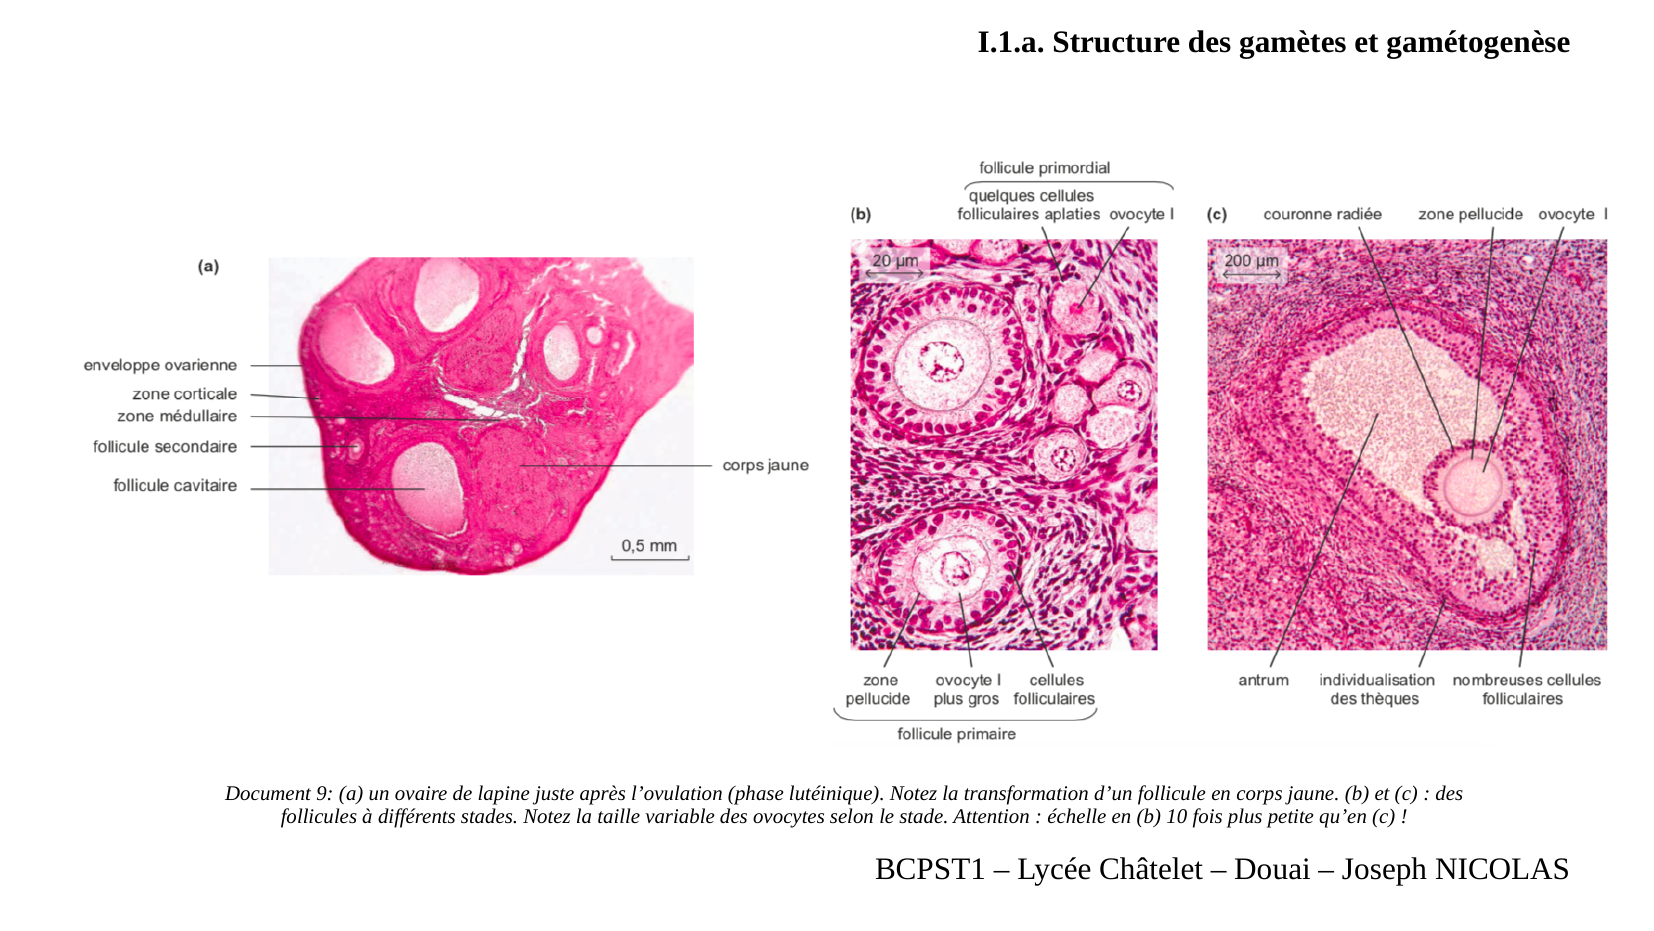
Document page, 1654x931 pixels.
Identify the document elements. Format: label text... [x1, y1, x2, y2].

text_box Document 9: (a) un ovaire de lapine juste après l’ovulation (phase lutéinique). Notez la transformation d’un follicule en corps jaune. (b) et (c) : des follicules à différents stades. Notez la taille variable des ovocytes selon le stade. Attention : échelle en (b) 10 fois plus petite qu’en (c) ! [200, 746, 1489, 863]
text_box I.1.a. Structure des gamètes et gamétogenèse [401, 5, 1572, 78]
picture [70, 242, 818, 591]
text_box BCPST1 – Lycée Châtelet – Douai – Joseph NICOLAS [637, 832, 1571, 905]
picture [826, 153, 1621, 746]
